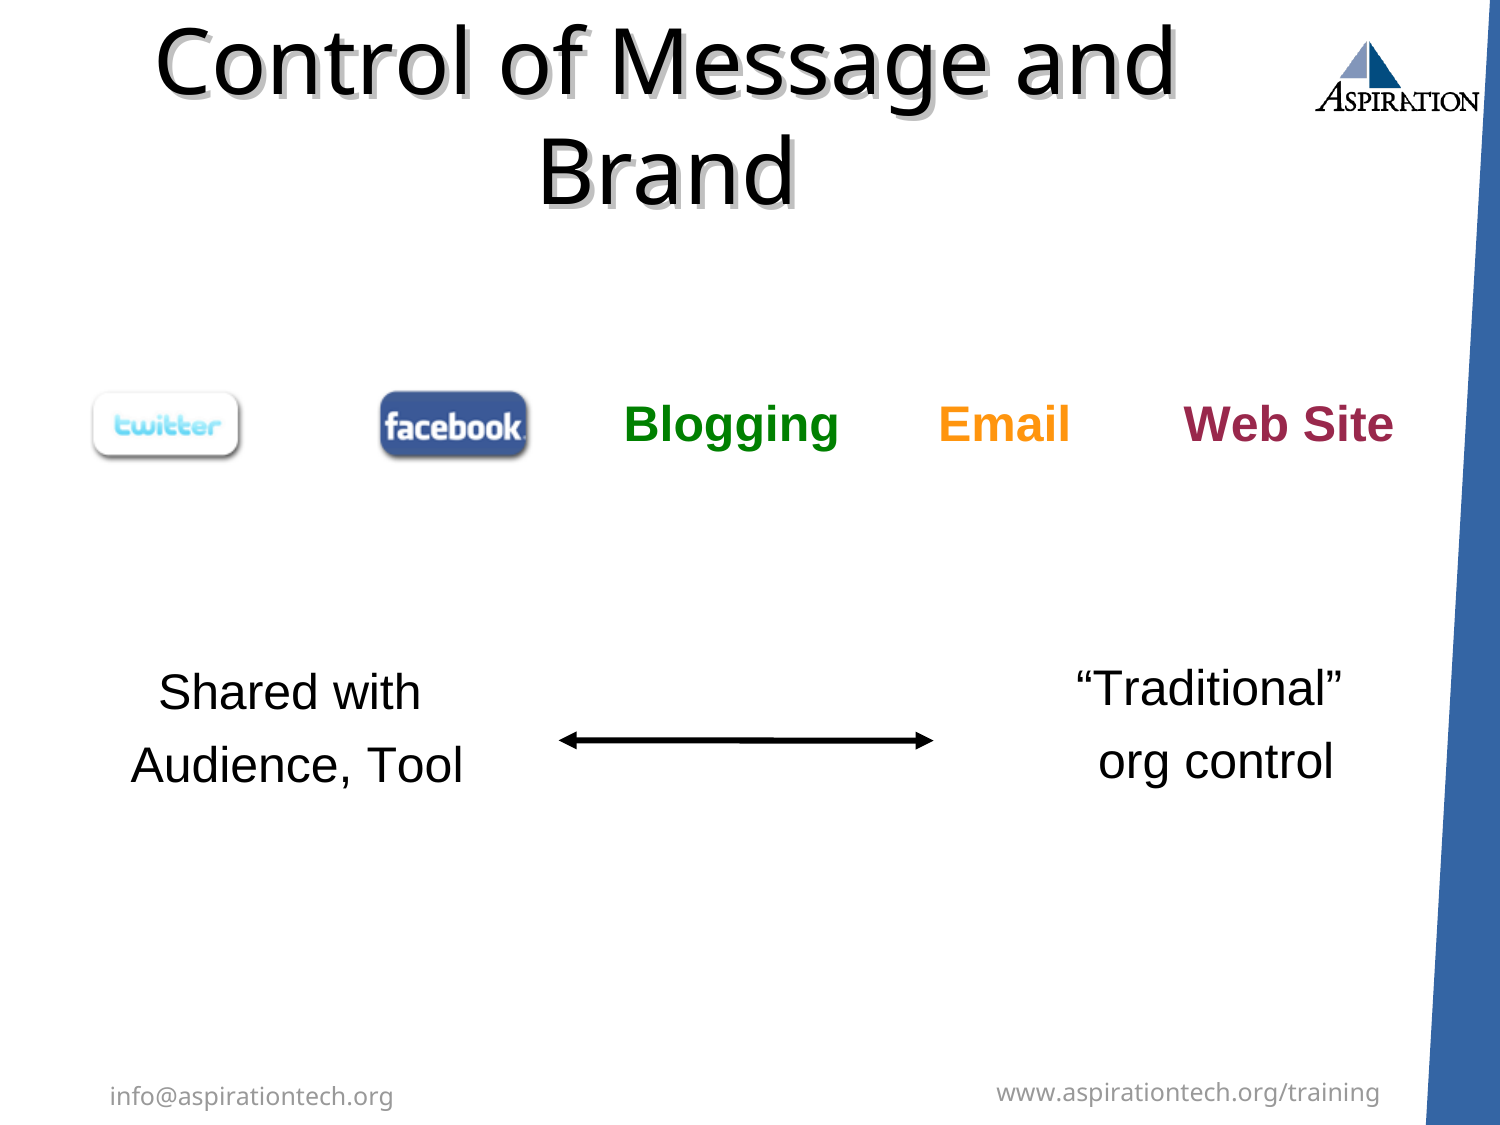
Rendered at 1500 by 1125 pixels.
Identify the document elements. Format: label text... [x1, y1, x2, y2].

text_box Shared with Audience, Tool [57, 673, 537, 806]
picture [376, 386, 534, 466]
title Control of Message and Brand [49, 19, 1284, 206]
text_box “Traditional” org control [975, 669, 1458, 806]
picture [1315, 41, 1480, 120]
text_box Blogging Email Web Site [608, 404, 1439, 457]
picture [89, 387, 246, 466]
